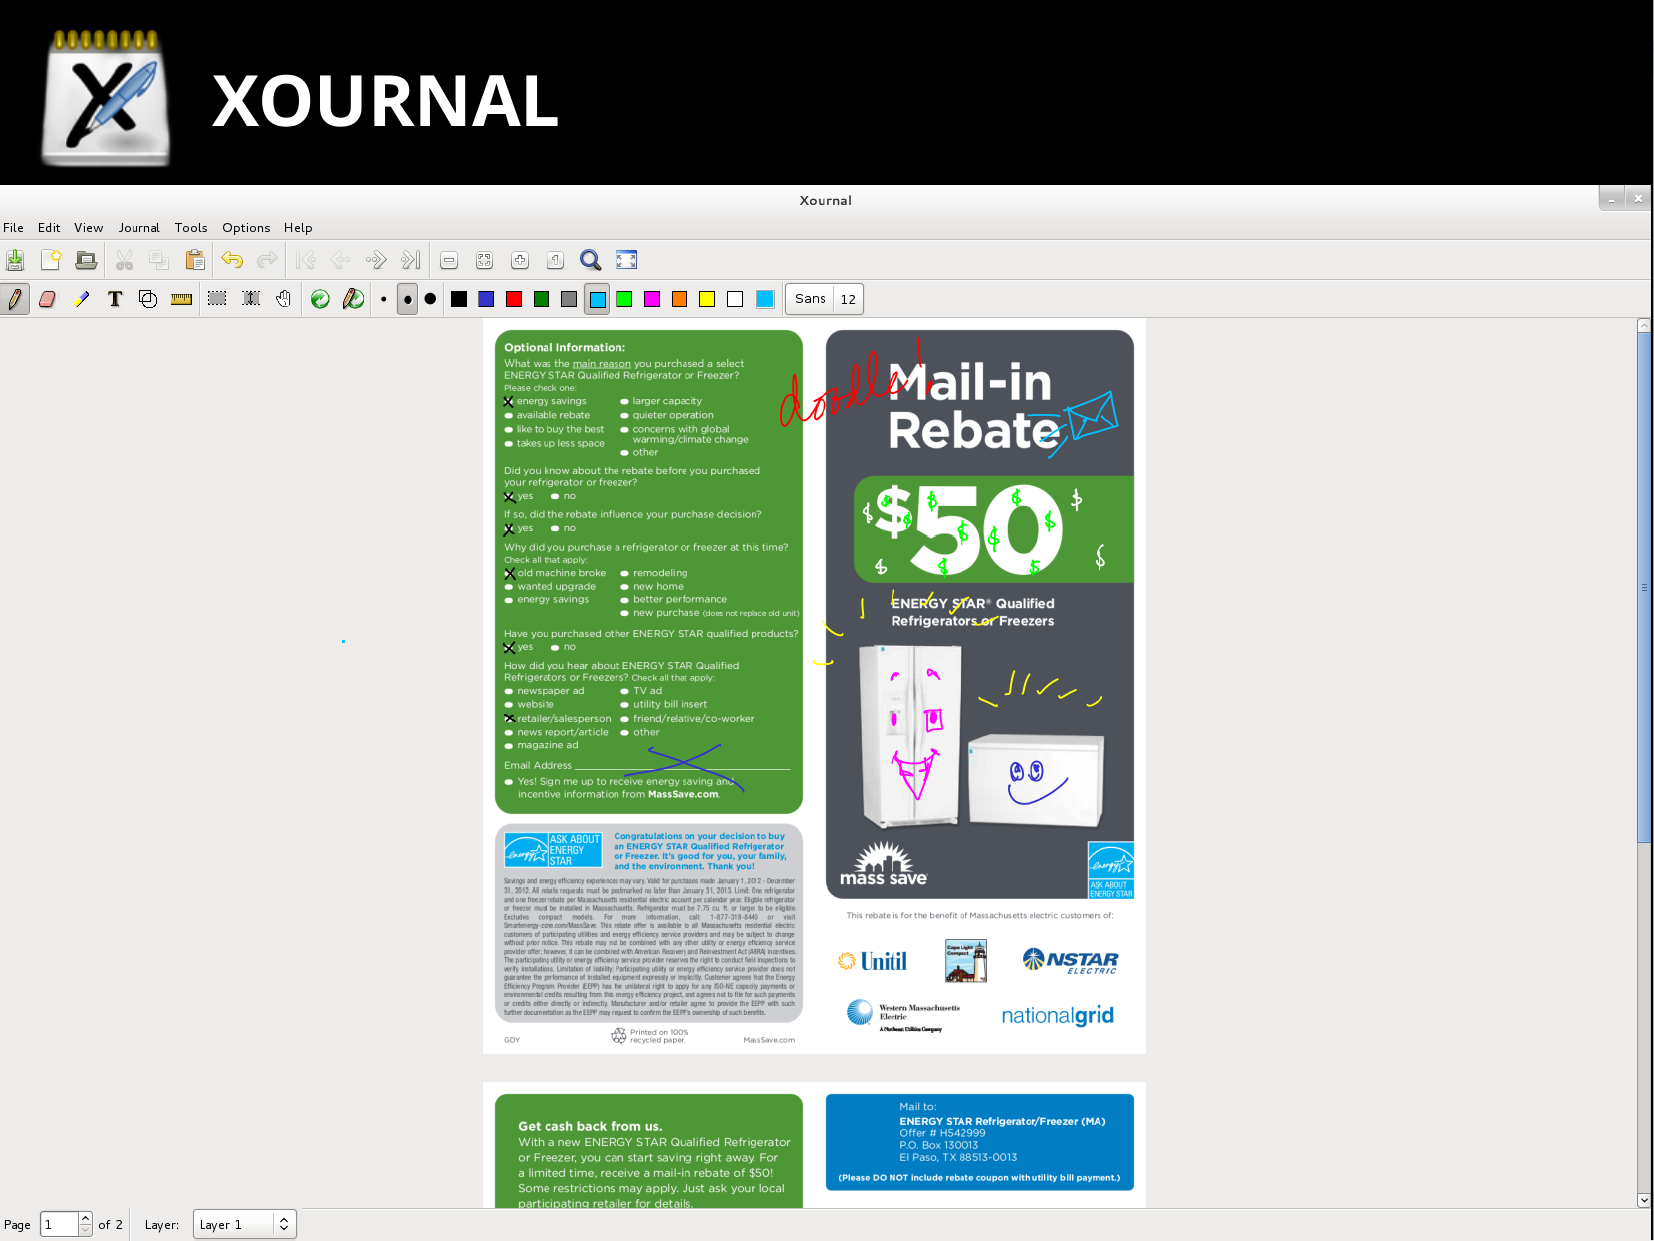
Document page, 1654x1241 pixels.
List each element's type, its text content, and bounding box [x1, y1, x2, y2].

picture [0, 185, 1651, 1241]
text_box [0, 0, 1654, 1241]
picture [32, 25, 182, 175]
text_box XOURNAL [197, 42, 608, 155]
